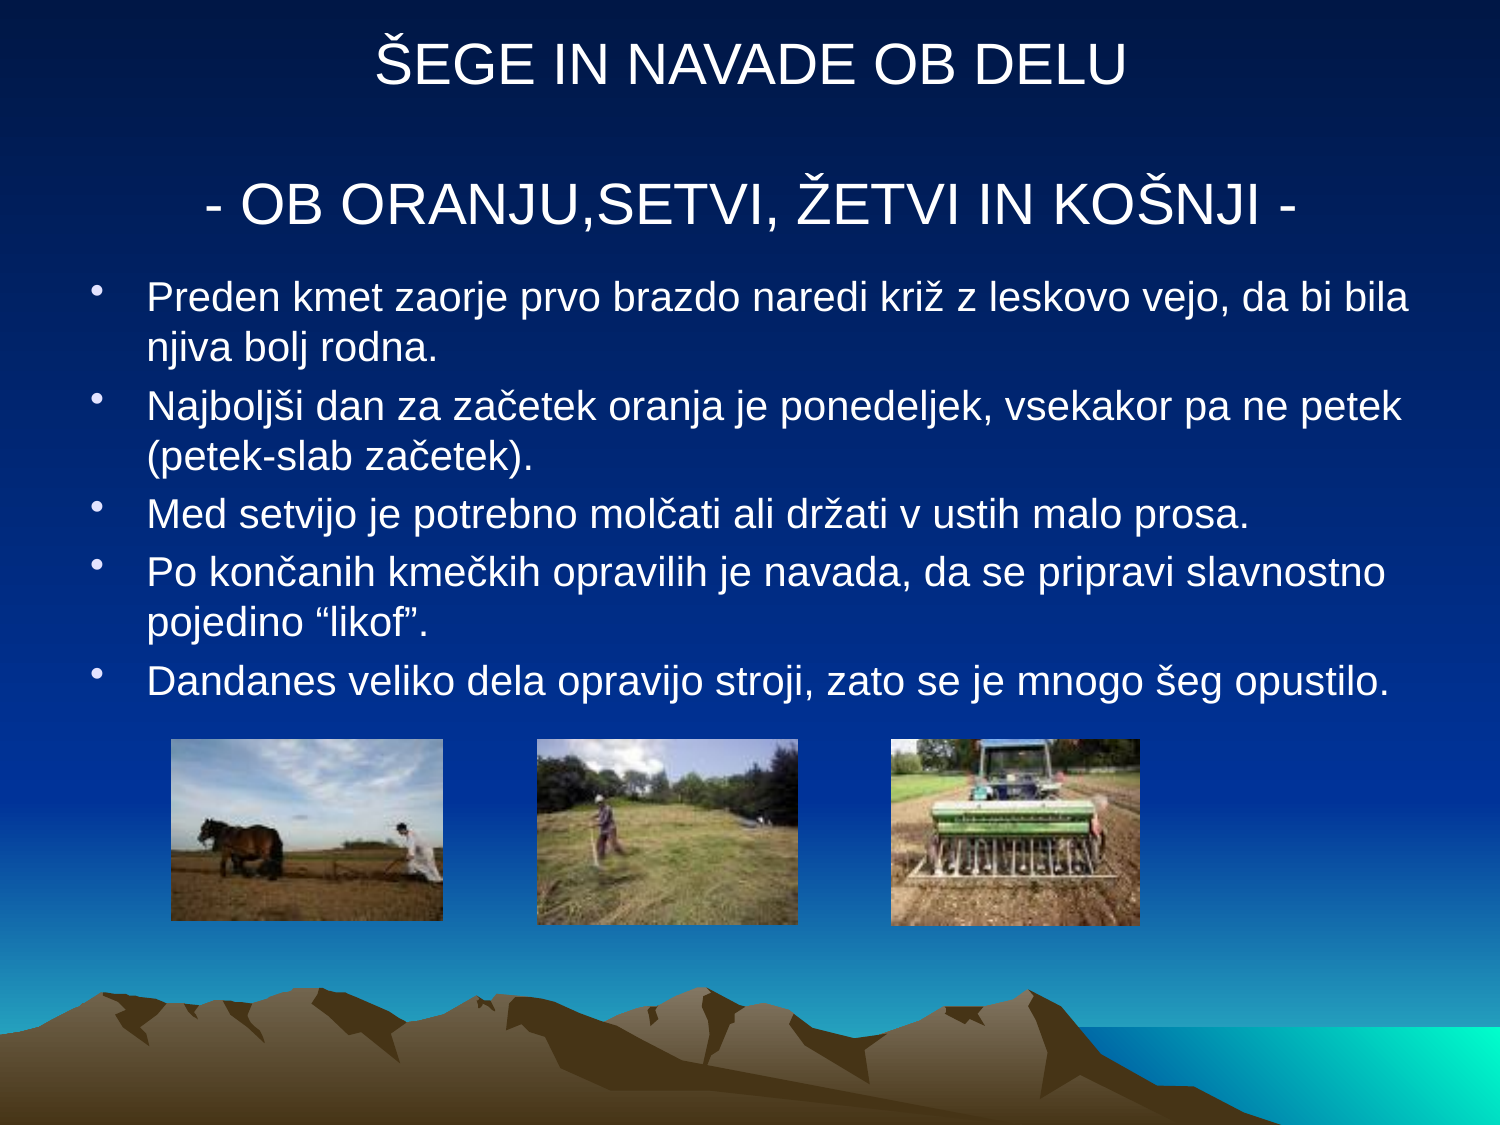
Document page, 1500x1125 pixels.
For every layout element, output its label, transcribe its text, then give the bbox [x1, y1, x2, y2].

list Preden kmet zaorje prvo brazdo naredi križ z leskovo vejo, da bi bila njiva bolj rodna. Najboljši dan za začetek oranja je ponedeljek, vsekakor pa ne petek (petek-slab začetek). Med setvijo je potrebno molčati ali držati v ustih malo prosa. Po končanih kmečkih opravilih je navada, da se pripravi slavnostno pojedino “likof”. Dandanes veliko dela opravijo stroji, zato se je mnogo šeg opustilo. [75, 262, 1425, 1000]
title ŠEGE IN NAVADE OB DELU - OB ORANJU,SETVI, ŽETVI IN KOŠNJI - [76, 42, 1427, 220]
picture [891, 739, 1140, 926]
picture [537, 739, 798, 925]
picture [171, 739, 443, 921]
